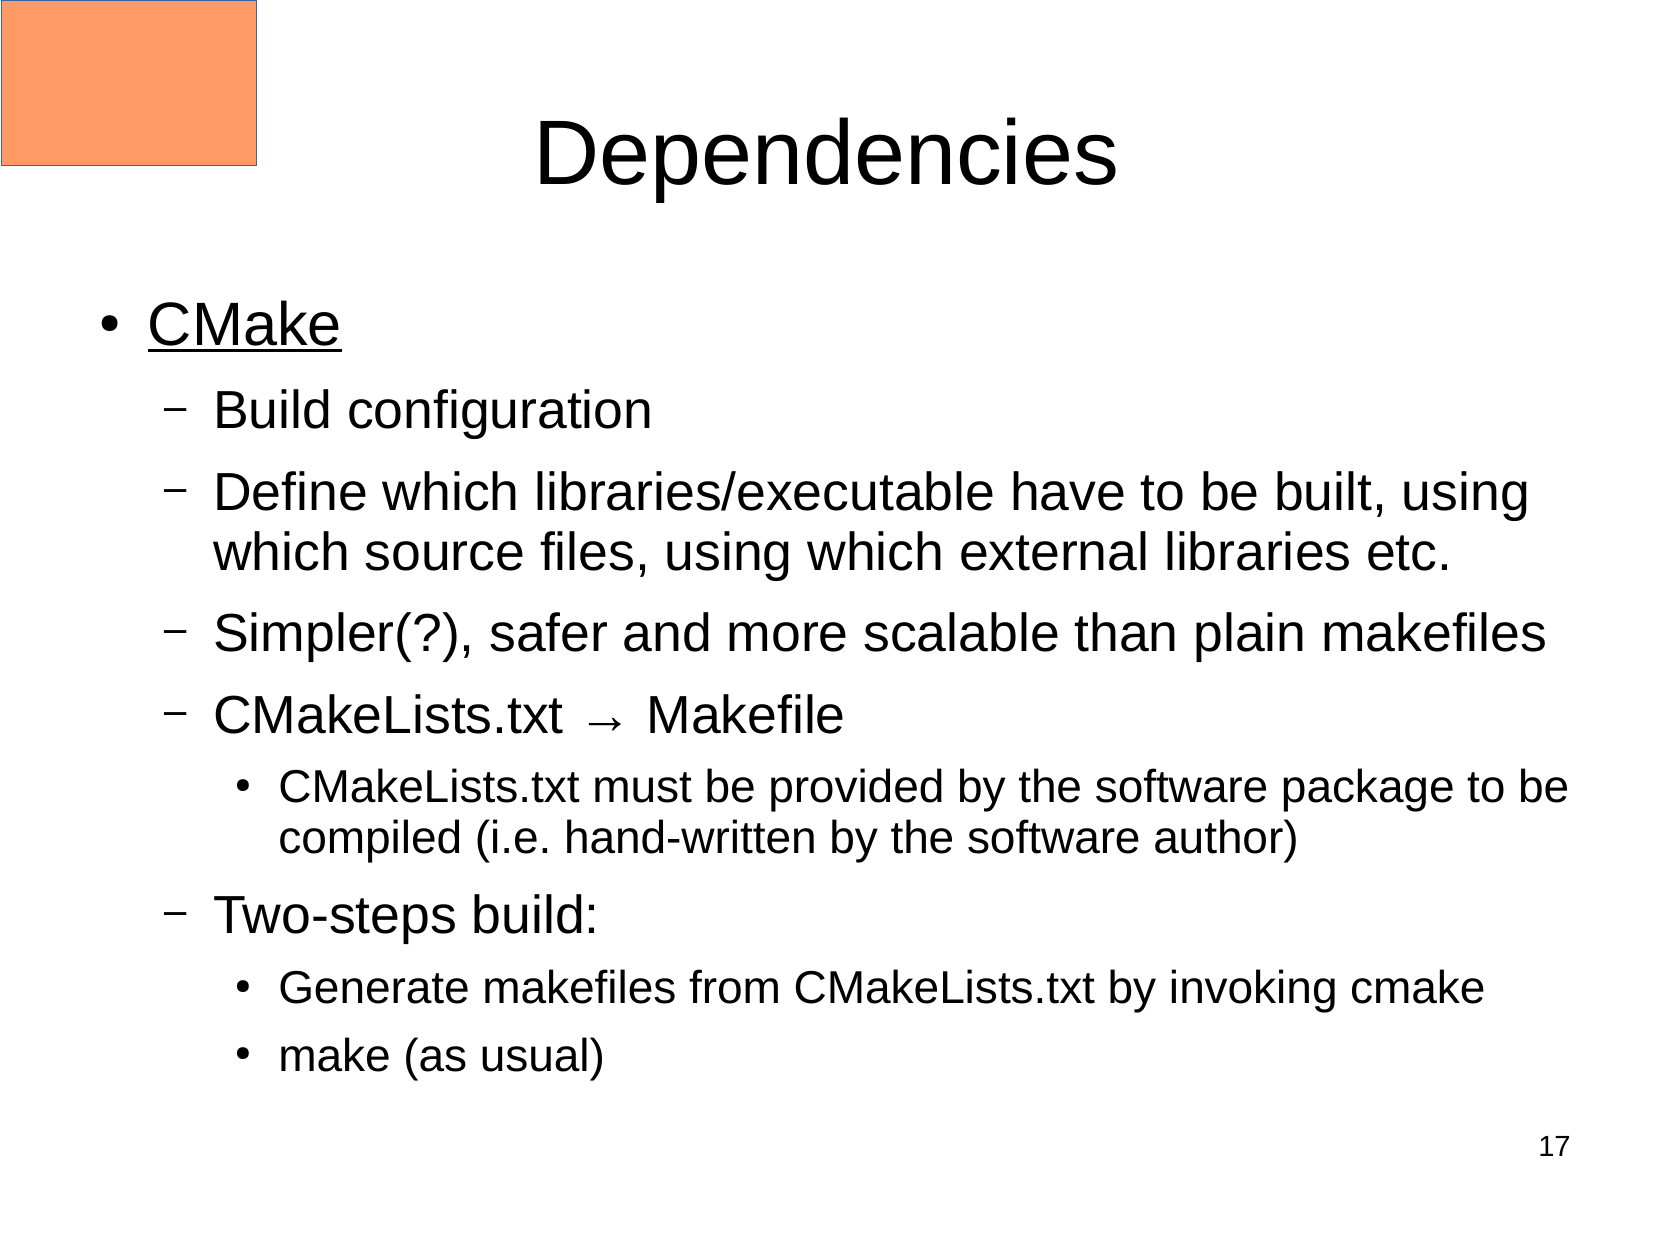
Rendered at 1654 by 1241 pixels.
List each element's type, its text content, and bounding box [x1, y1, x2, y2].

title Dependencies [82, 49, 1571, 257]
text_box [1, 0, 257, 166]
list CMake Build configuration Define which libraries/executable have to be built, using which source files, using which external libraries etc. Simpler(?), safer and more scalable than plain makefiles CMakeLists.txt → Makefile CMakeLists.txt must be provided by the software package to be compiled (i.e. hand-written by the software author) Two-steps build: Generate makefiles from CMakeLists.txt by invoking cmake make (as usual) [82, 290, 1571, 1171]
